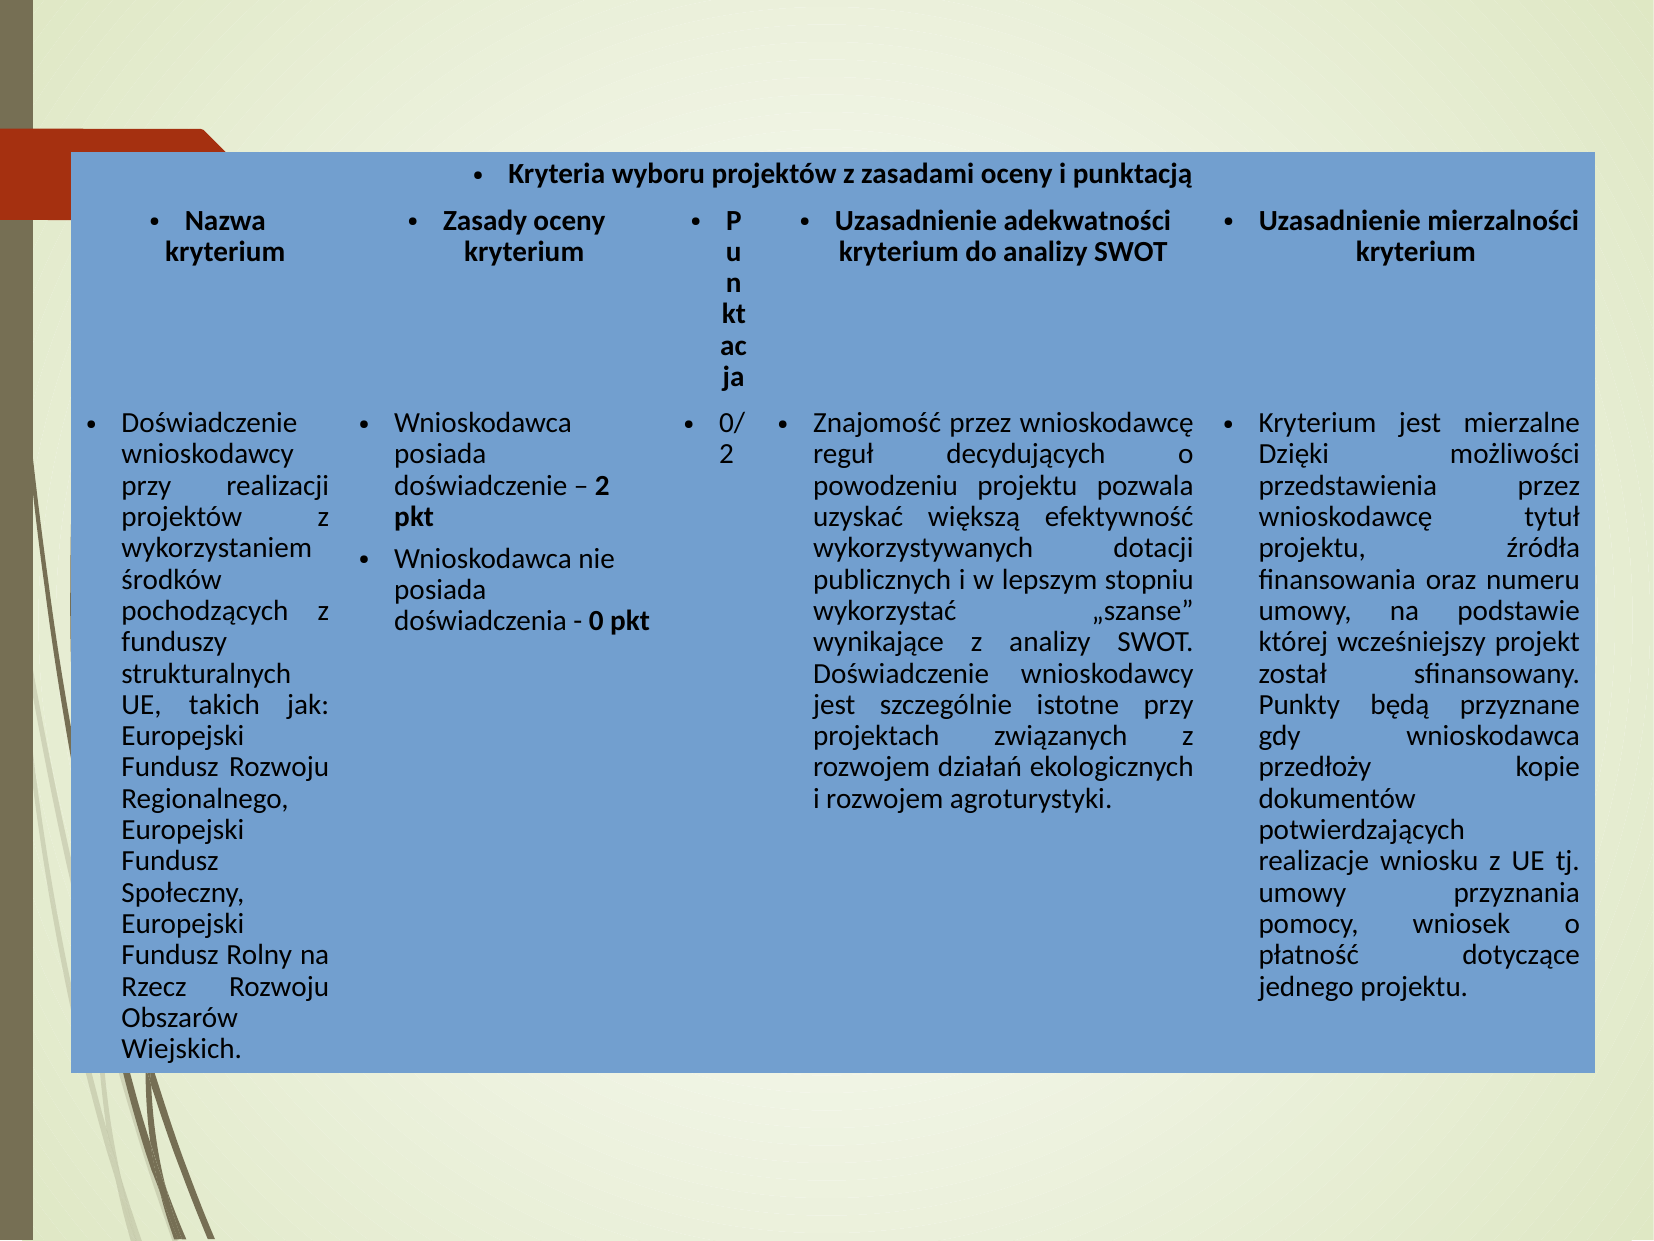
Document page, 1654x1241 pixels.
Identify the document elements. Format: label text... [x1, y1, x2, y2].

table_cell Doświadczenie wnioskodawcy przy realizacji projektów z wykorzystaniem środków pochodzących z funduszy strukturalnych UE, takich jak: Europejski Fundusz Rozwoju Regionalnego, Europejski Fundusz Społeczny, Europejski Fundusz Rolny na Rzecz Rozwoju Obszarów Wiejskich. [71, 401, 344, 1073]
table_cell Znajomość przez wnioskodawcę reguł decydujących o powodzeniu projektu pozwala uzyskać większą efektywność wykorzystywanych dotacji publicznych i w lepszym stopniu wykorzystać „szanse” wynikające z analizy SWOT. Doświadczenie wnioskodawcy jest szczególnie istotne przy projektach związanych z rozwojem działań ekologicznych i rozwojem agroturystyki. [763, 401, 1208, 1073]
table_cell Wnioskodawca posiada doświadczenie – 2 pkt Wnioskodawca nie posiada doświadczenia - 0 pkt [344, 401, 669, 1073]
table_cell Uzasadnienie adekwatności kryterium do analizy SWOT [763, 199, 1208, 401]
table_cell Uzasadnienie mierzalności kryterium [1208, 199, 1595, 401]
table_cell Zasady oceny kryterium [344, 199, 669, 401]
table_cell Nazwa kryterium [71, 199, 344, 401]
table_cell 0/2 [669, 401, 763, 1073]
table_cell Punktacja [669, 199, 763, 401]
table_header Kryteria wyboru projektów z zasadami oceny i punktacją [71, 152, 1595, 199]
table_cell Kryterium jest mierzalne Dzięki możliwości przedstawienia przez wnioskodawcę tytuł projektu, źródła finansowania oraz numeru umowy, na podstawie której wcześniejszy projekt został sfinansowany. Punkty będą przyznane gdy wnioskodawca przedłoży kopie dokumentów potwierdzających realizacje wniosku z UE tj. umowy przyznania pomocy, wniosek o płatność dotyczące jednego projektu. [1208, 401, 1595, 1073]
